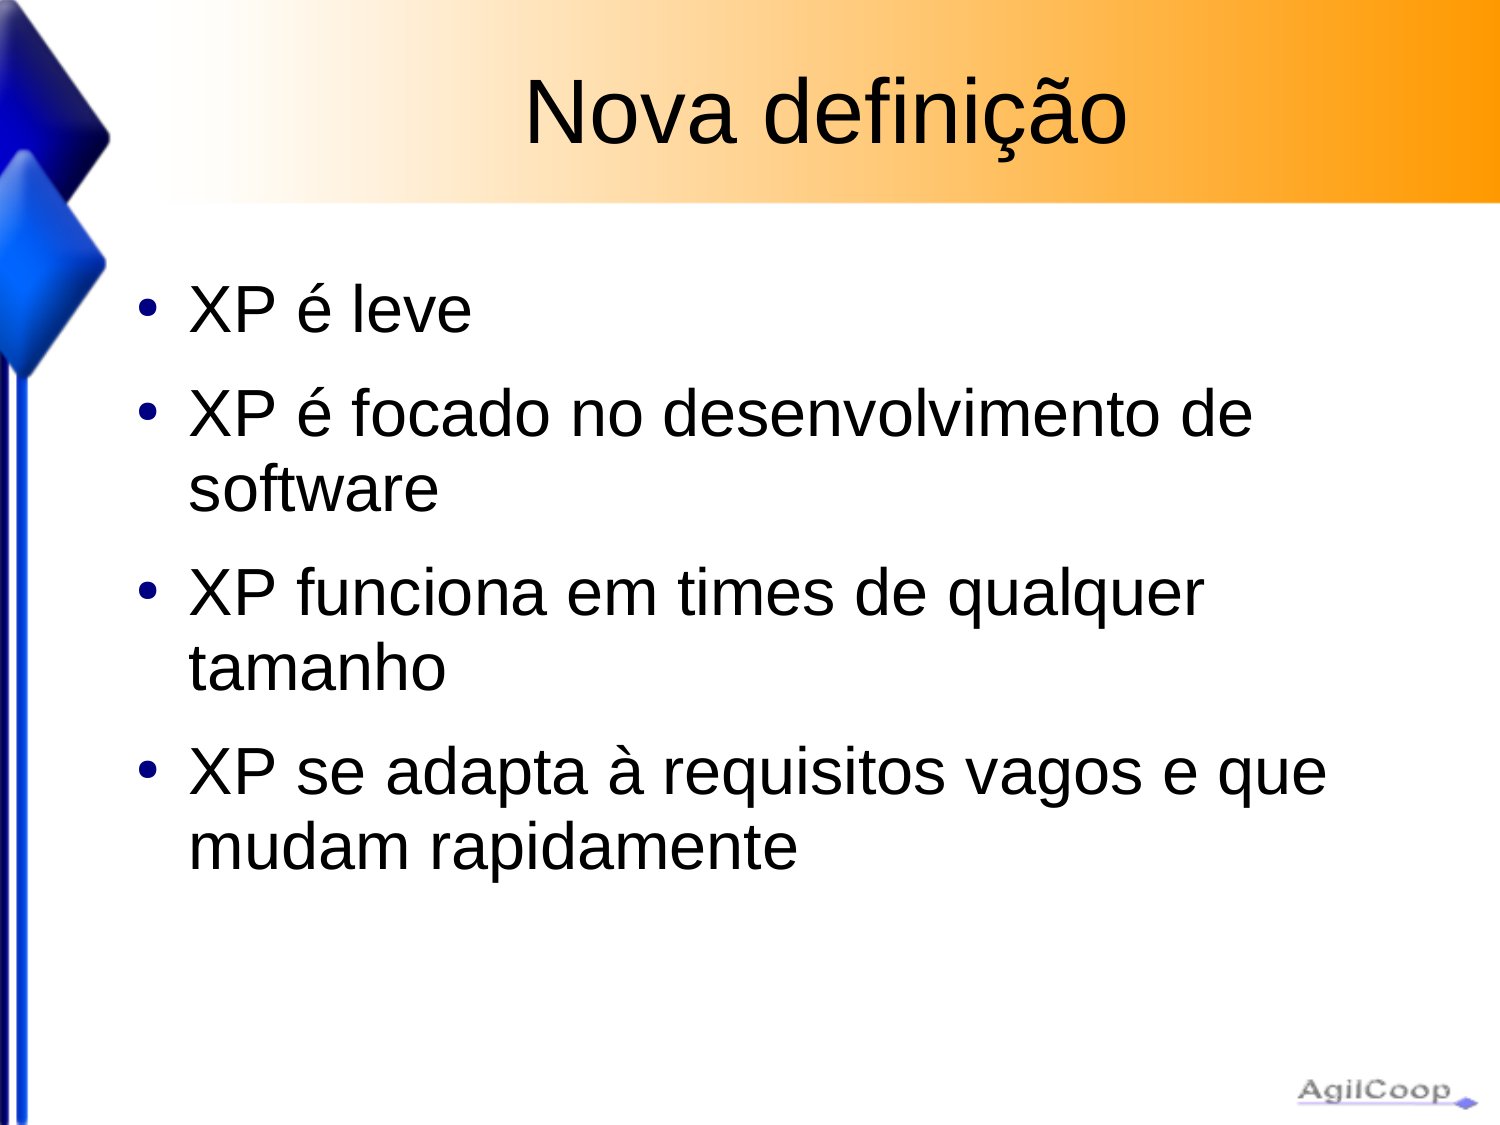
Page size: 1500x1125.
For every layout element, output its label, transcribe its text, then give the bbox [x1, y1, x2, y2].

list XP é leve XP é focado no desenvolvimento de software XP funciona em times de qualquer tamanho XP se adapta à requisitos vagos e que mudam rapidamente [118, 271, 1447, 1123]
title Nova definição [82, 8, 1500, 216]
picture [0, 0, 1500, 1125]
